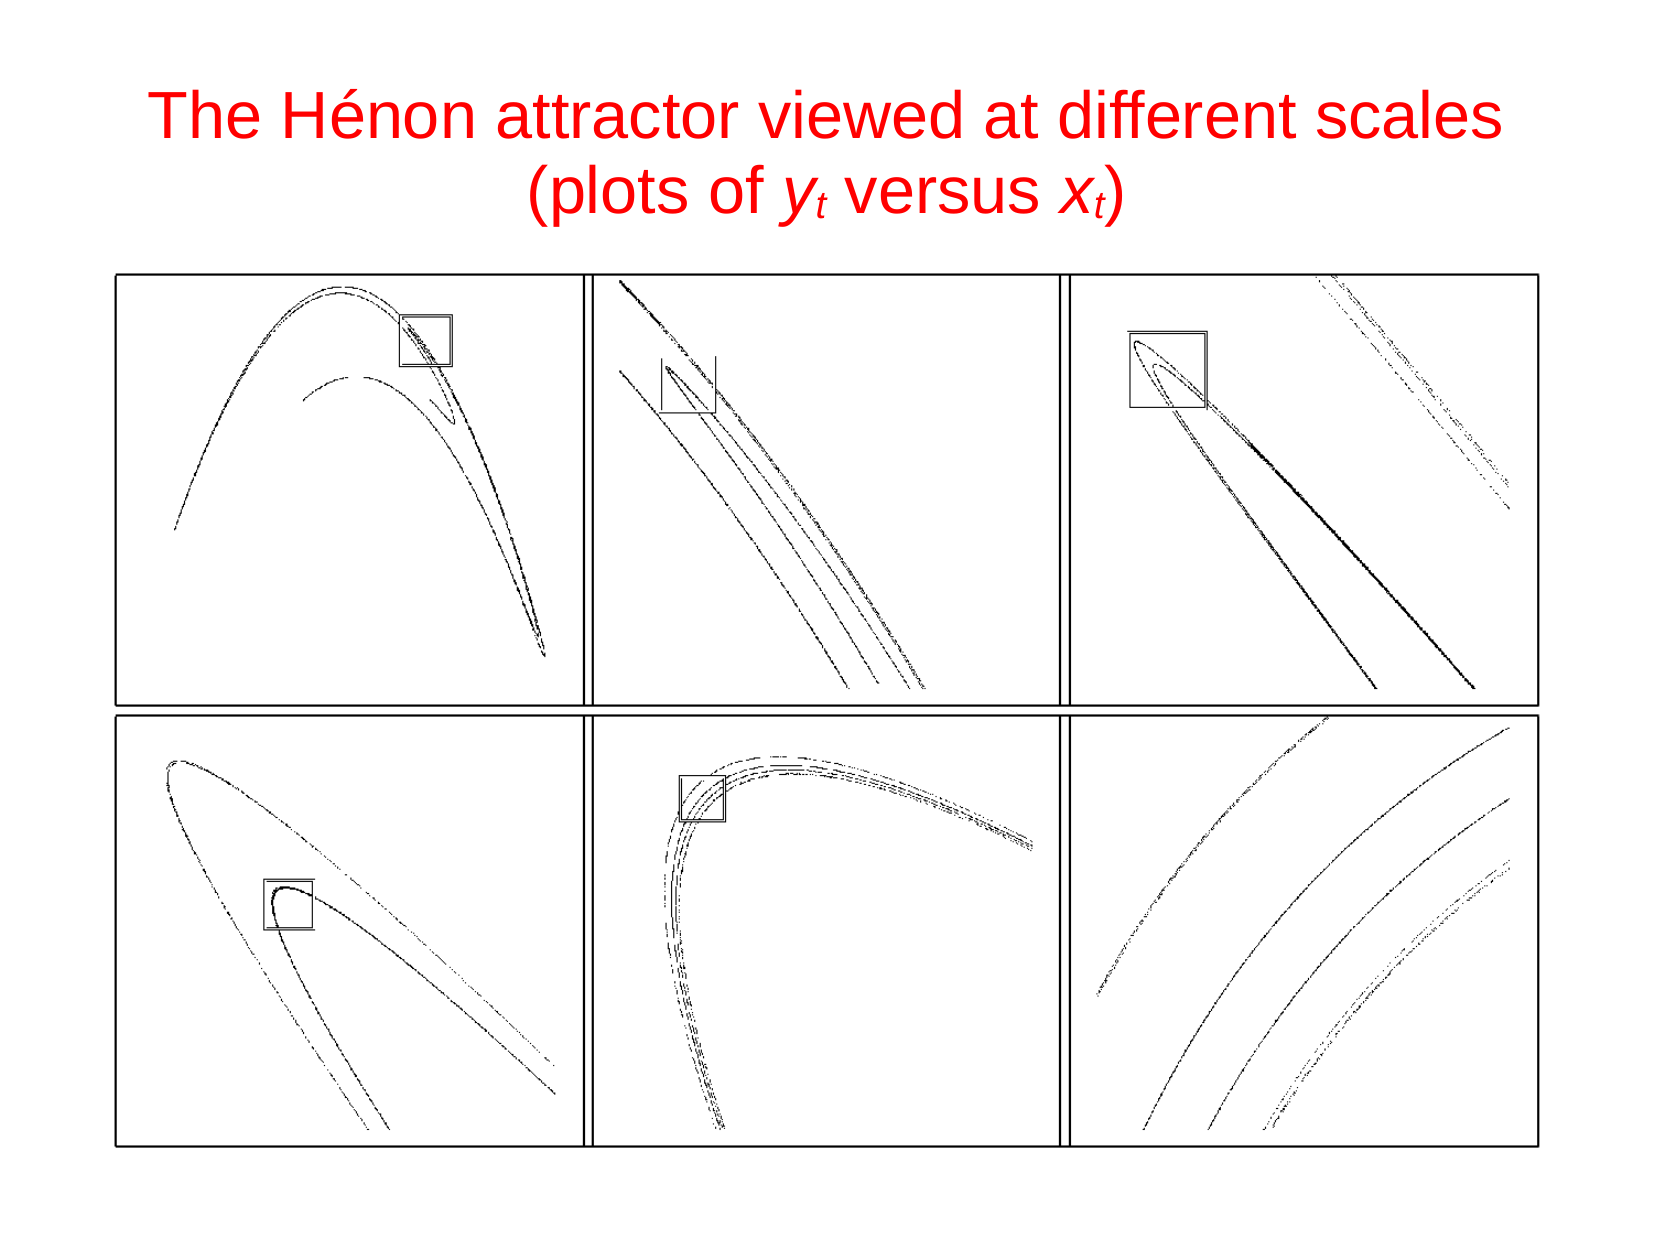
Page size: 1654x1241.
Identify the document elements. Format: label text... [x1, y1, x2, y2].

title The Hénon attractor viewed at different scales (plots of yt versus xt) [82, 49, 1571, 257]
picture [0, 268, 1654, 1163]
